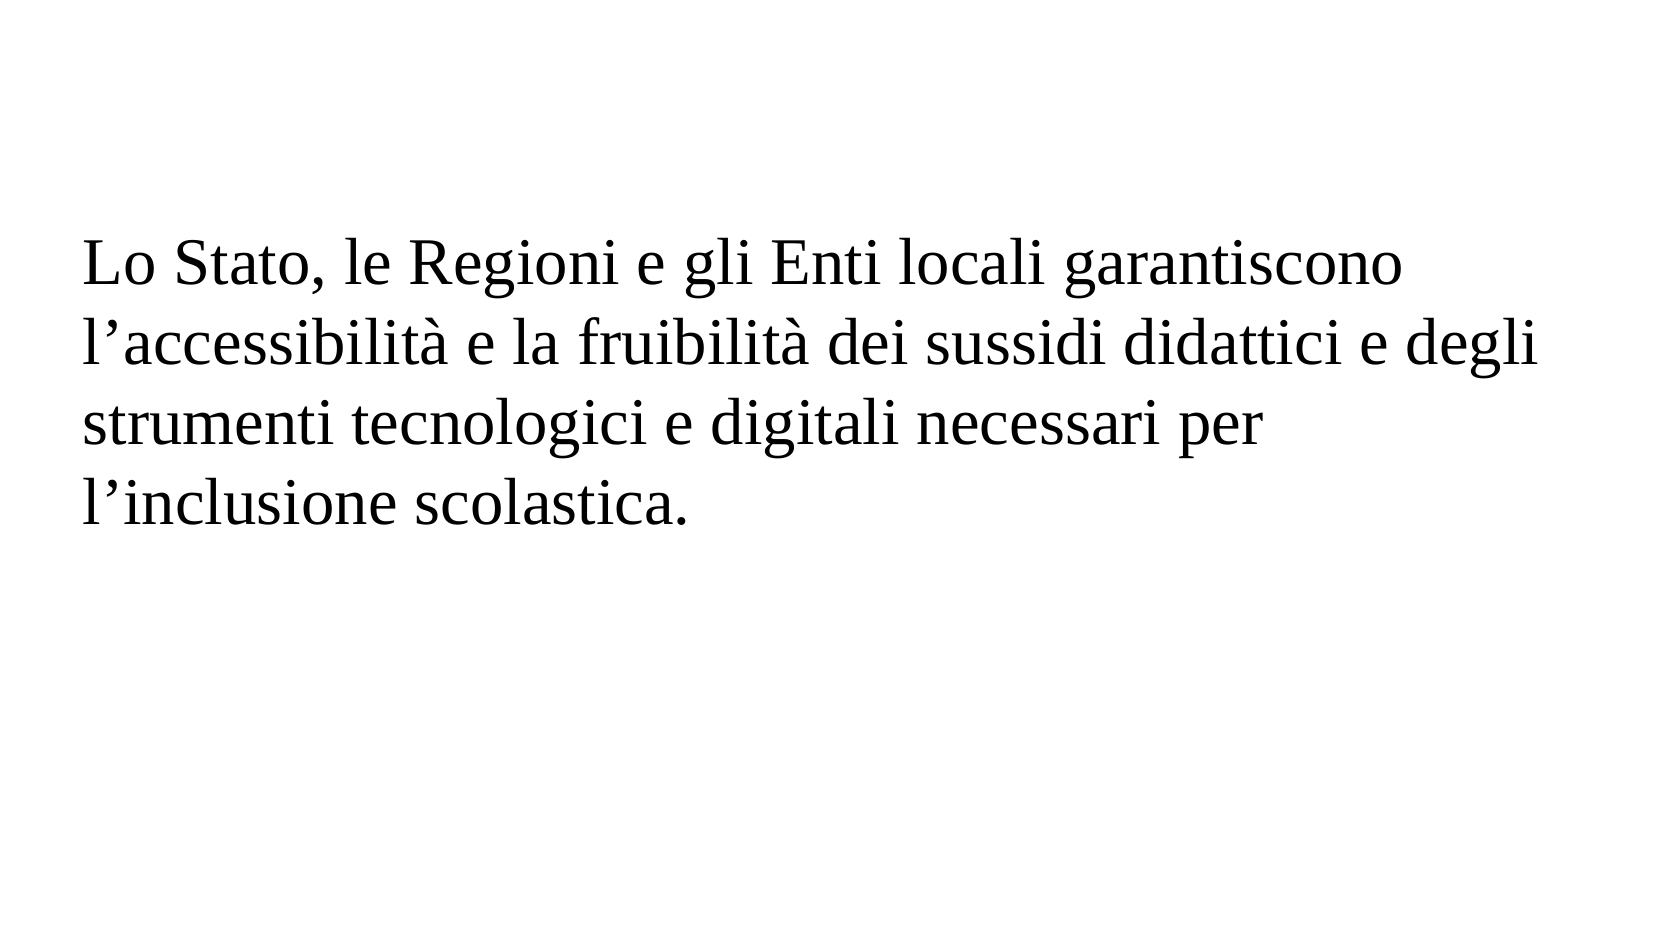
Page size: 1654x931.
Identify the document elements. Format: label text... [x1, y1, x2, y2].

list Lo Stato, le Regioni e gli Enti locali garantiscono l’accessibilità e la fruibilità dei sussidi didattici e degli strumenti tecnologici e digitali necessari per l’inclusione scolastica. [82, 217, 1571, 758]
